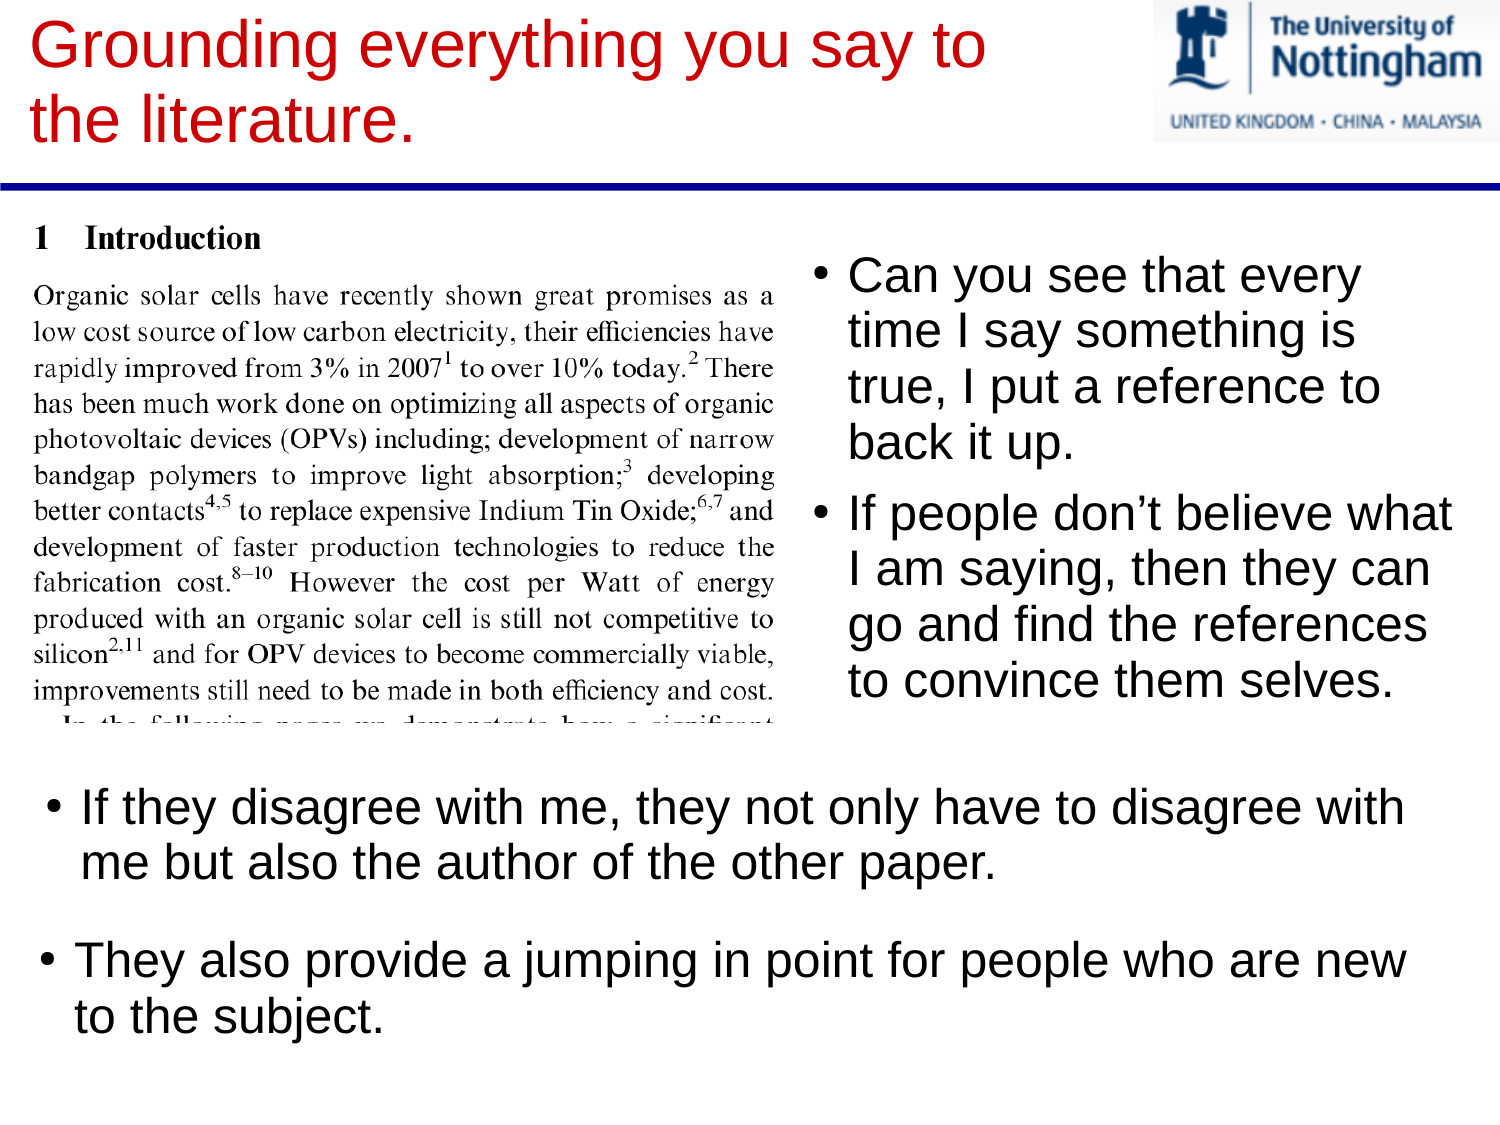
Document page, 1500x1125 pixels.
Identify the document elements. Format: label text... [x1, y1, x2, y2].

text_box They also provide a jumping in point for people who are new to the subject. [23, 925, 1460, 1052]
text_box If they disagree with me, they not only have to disagree with me but also the author of the other paper. [30, 771, 1466, 956]
picture [1153, 0, 1500, 143]
text_box Grounding everything you say to the literature. [14, 0, 1096, 183]
text_box Can you see that every time I say something is true, I put a reference to back it up. If people don’t believe what I am saying, then they can go and find the references to convince them selves. [797, 239, 1469, 716]
picture [23, 204, 798, 723]
